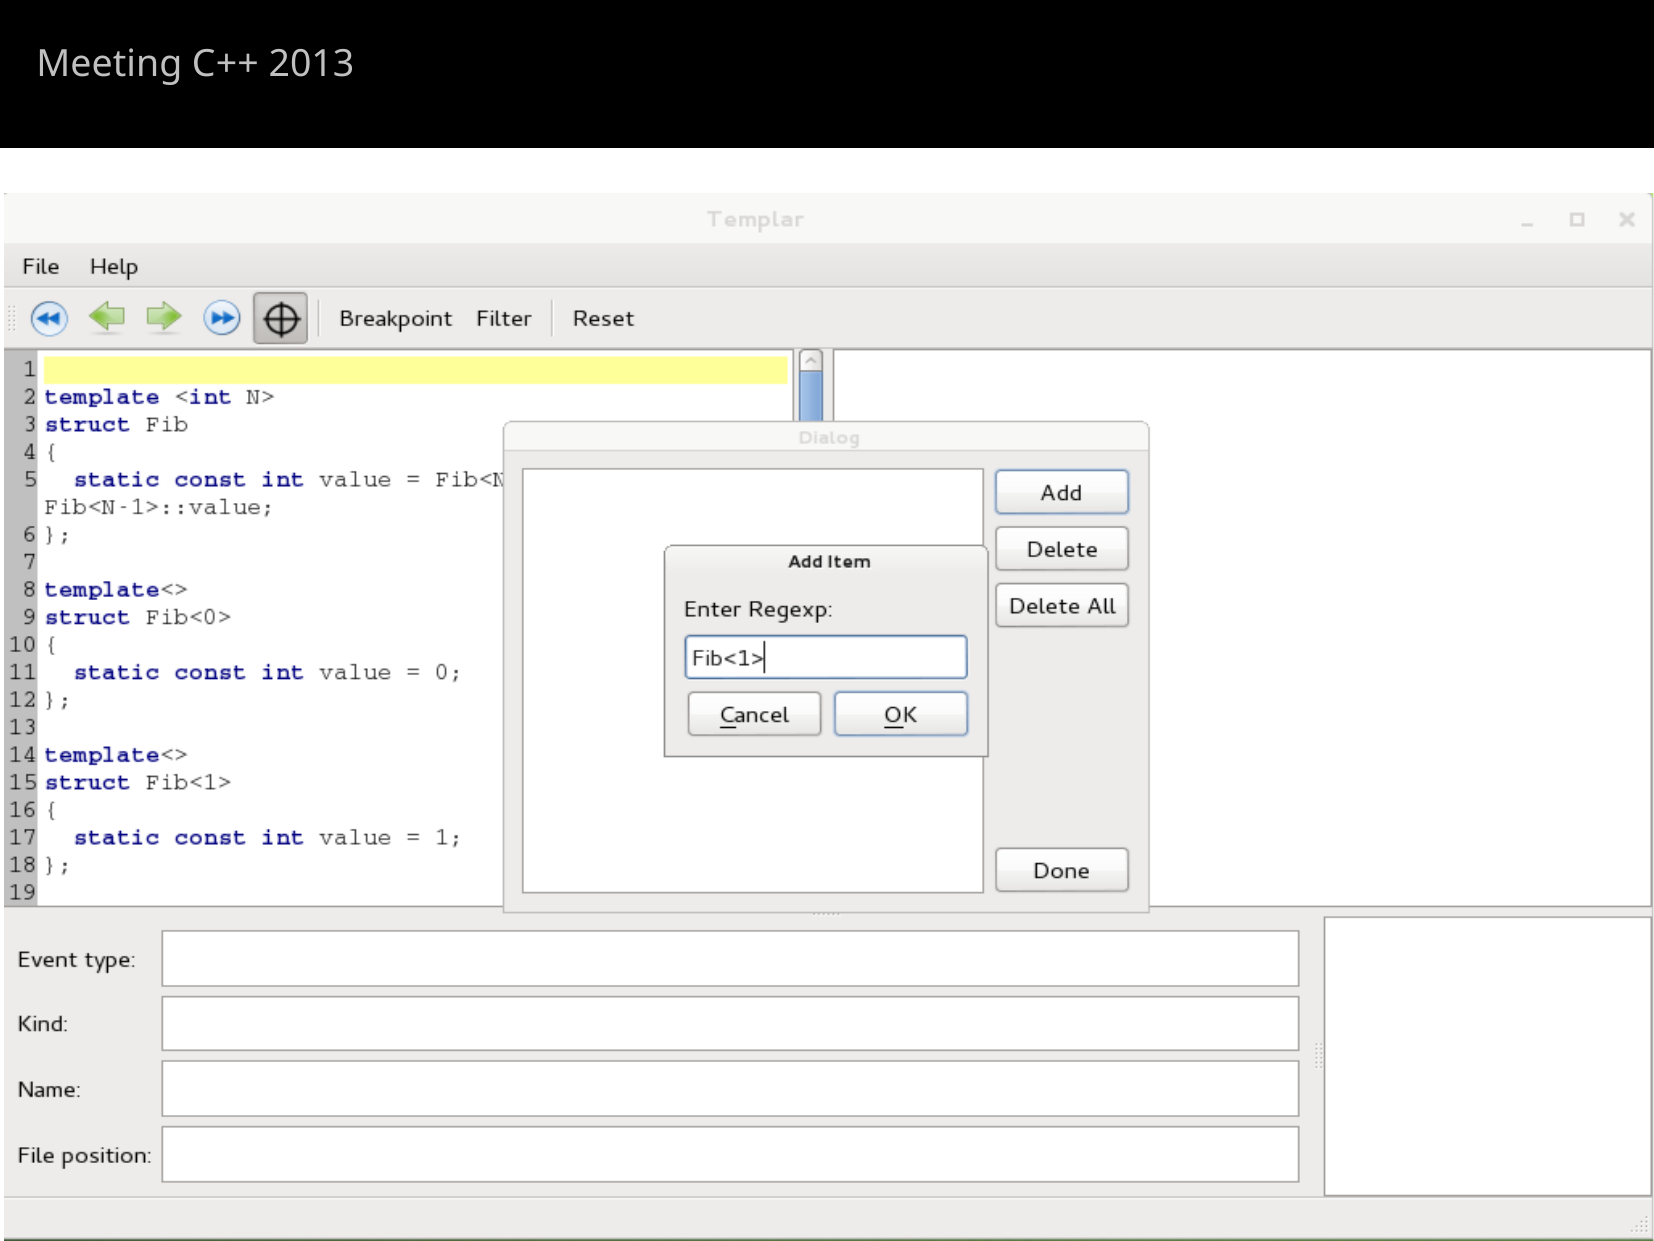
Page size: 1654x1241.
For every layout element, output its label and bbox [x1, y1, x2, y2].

picture [4, 193, 1654, 1241]
